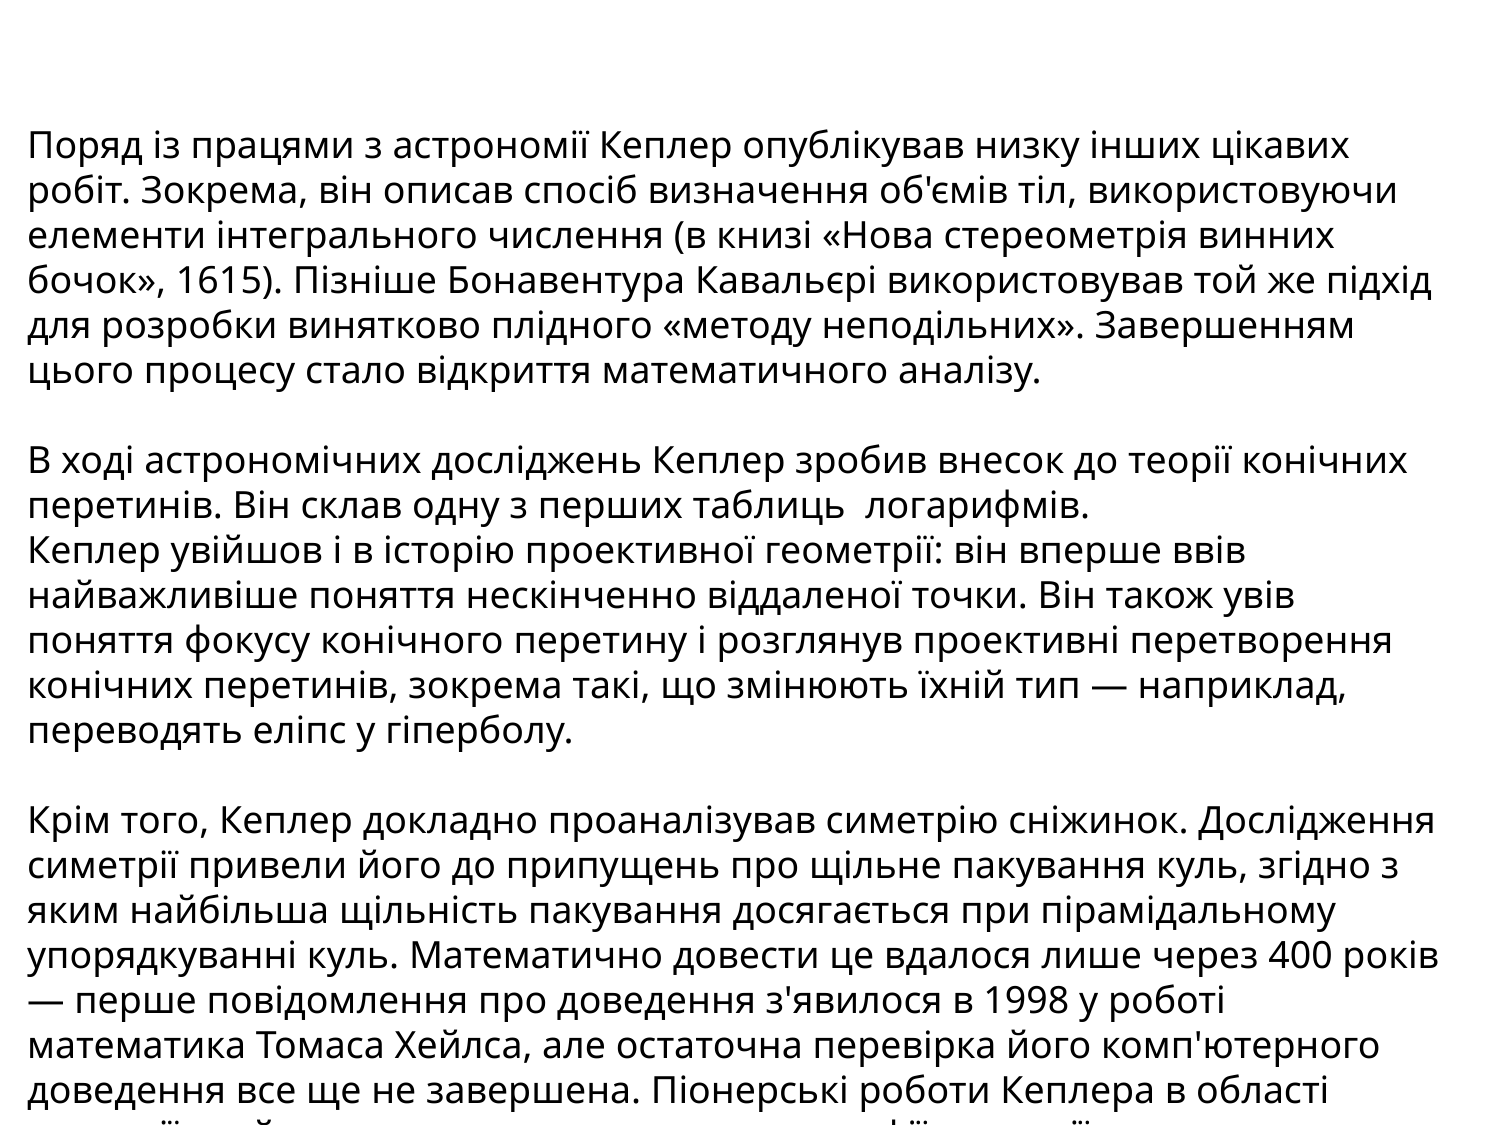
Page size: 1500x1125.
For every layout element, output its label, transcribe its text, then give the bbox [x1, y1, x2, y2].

text_box Поряд із працями з астрономії Кеплер опублікував низку інших цікавих робіт. Зокрема, він описав спосіб визначення об'ємів тіл, використовуючи елементи інтегрального числення (в книзі «Нова стереометрія винних бочок», 1615). Пізніше Бонавентура Кавальєрі використовував той же підхід для розробки винятково плідного «методу неподільних». Завершенням цього процесу стало відкриття математичного аналізу. В ході астрономічних досліджень Кеплер зробив внесок до теорії конічних перетинів. Він склав одну з перших таблиць логарифмів. Кеплер увійшов і в історію проективної геометрії: він вперше ввів найважливіше поняття нескінченно віддаленої точки. Він також увів поняття фокусу конічного перетину і розглянув проективні перетворення конічних перетинів, зокрема такі, що змінюють їхній тип — наприклад, переводять еліпс у гіперболу. Крім того, Кеплер докладно проаналізував симетрію сніжинок. Дослідження симетрії привели його до припущень про щільне пакування куль, згідно з яким найбільша щільність пакування досягається при пірамідальному упорядкуванні куль. Математично довести це вдалося лише через 400 років — перше повідомлення про доведення з'явилося в 1998 у роботі математика Томаса Хейлса, але остаточна перевірка його комп'ютерного доведення все ще не завершена. Піонерські роботи Кеплера в області симетрії знайшли застосування в кристалографії та теорії кодування [12, 113, 1466, 1125]
